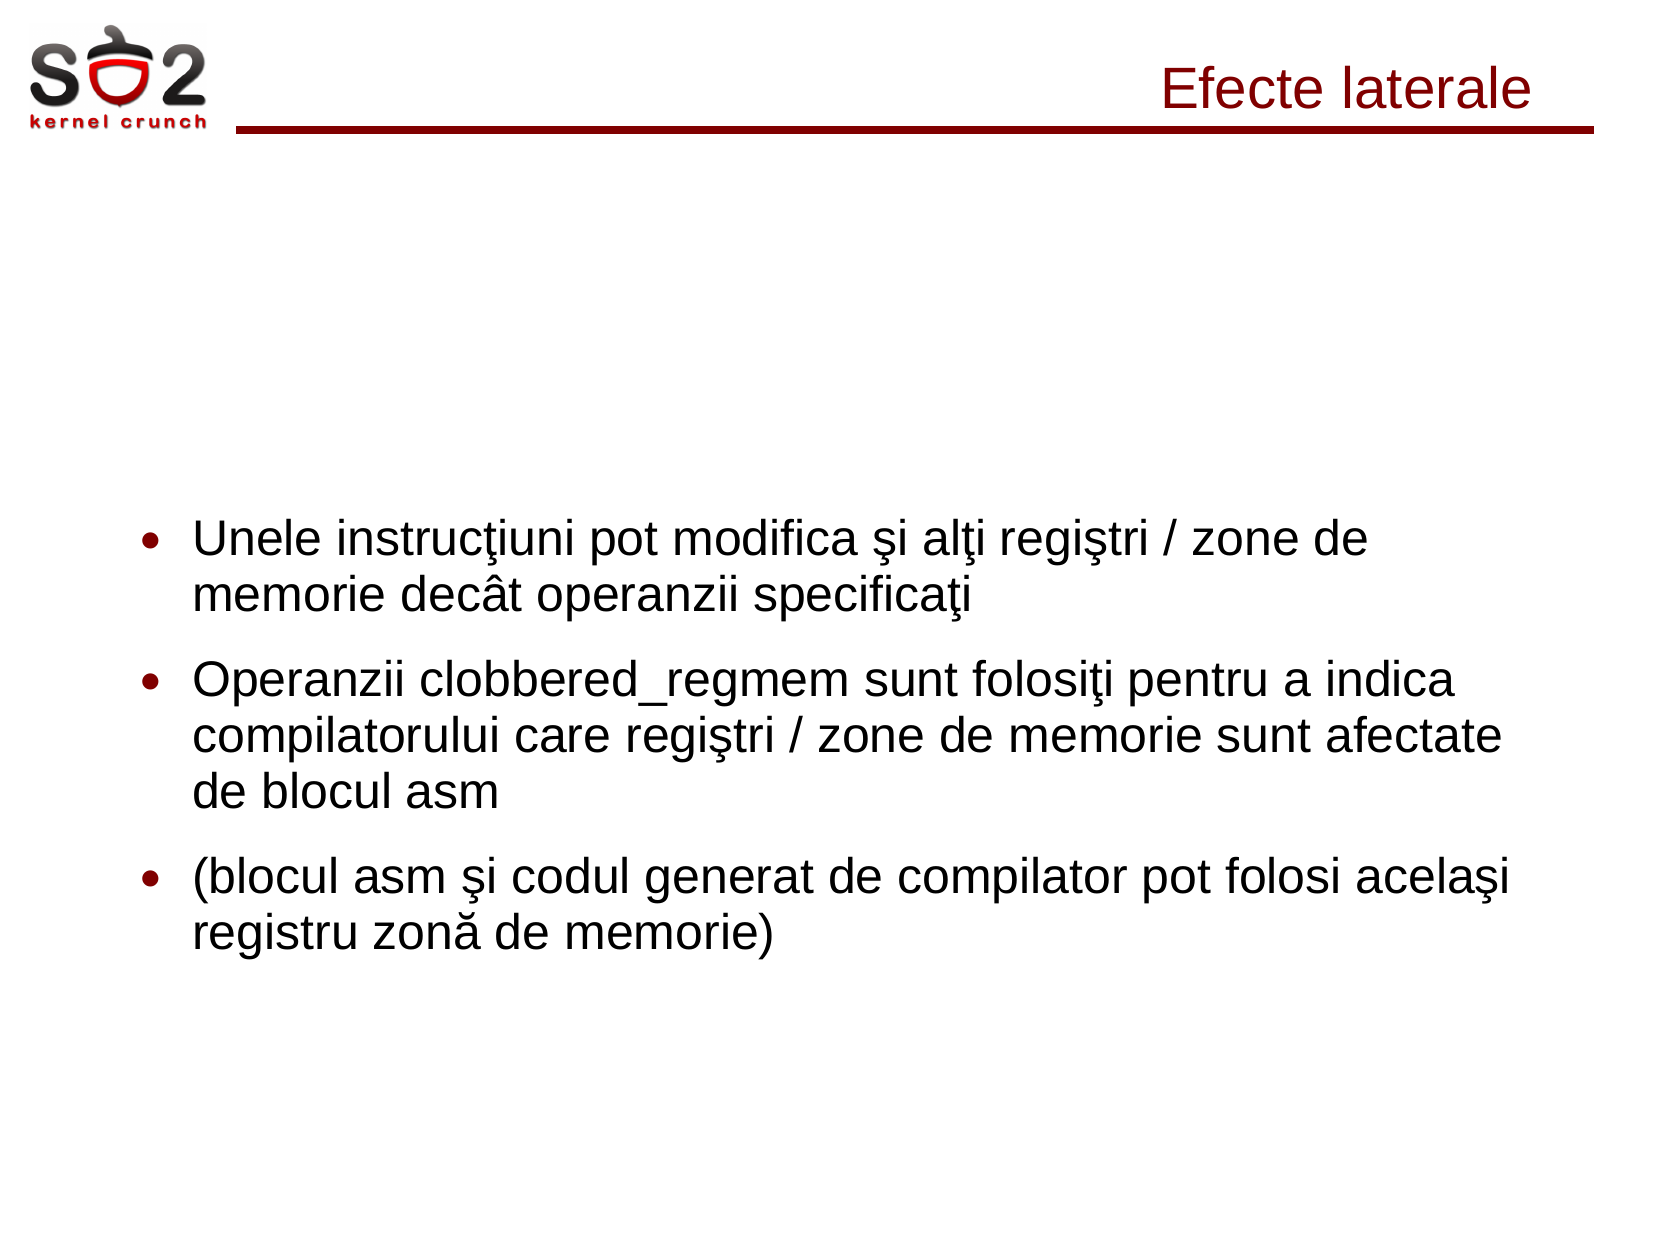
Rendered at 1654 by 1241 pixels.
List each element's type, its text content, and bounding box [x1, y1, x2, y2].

title Efecte laterale [121, 0, 1534, 178]
list Unele instrucţiuni pot modifica şi alţi regiştri / zone de memorie decât operanzii specificaţi Operanzii clobbered_regmem sunt folosiţi pentru a indica compilatorului care regiştri / zone de memorie sunt afectate de blocul asm (blocul asm şi codul generat de compilator pot folosi acelaşi registru zonă de memorie) [121, 344, 1534, 1126]
picture [29, 23, 121, 130]
